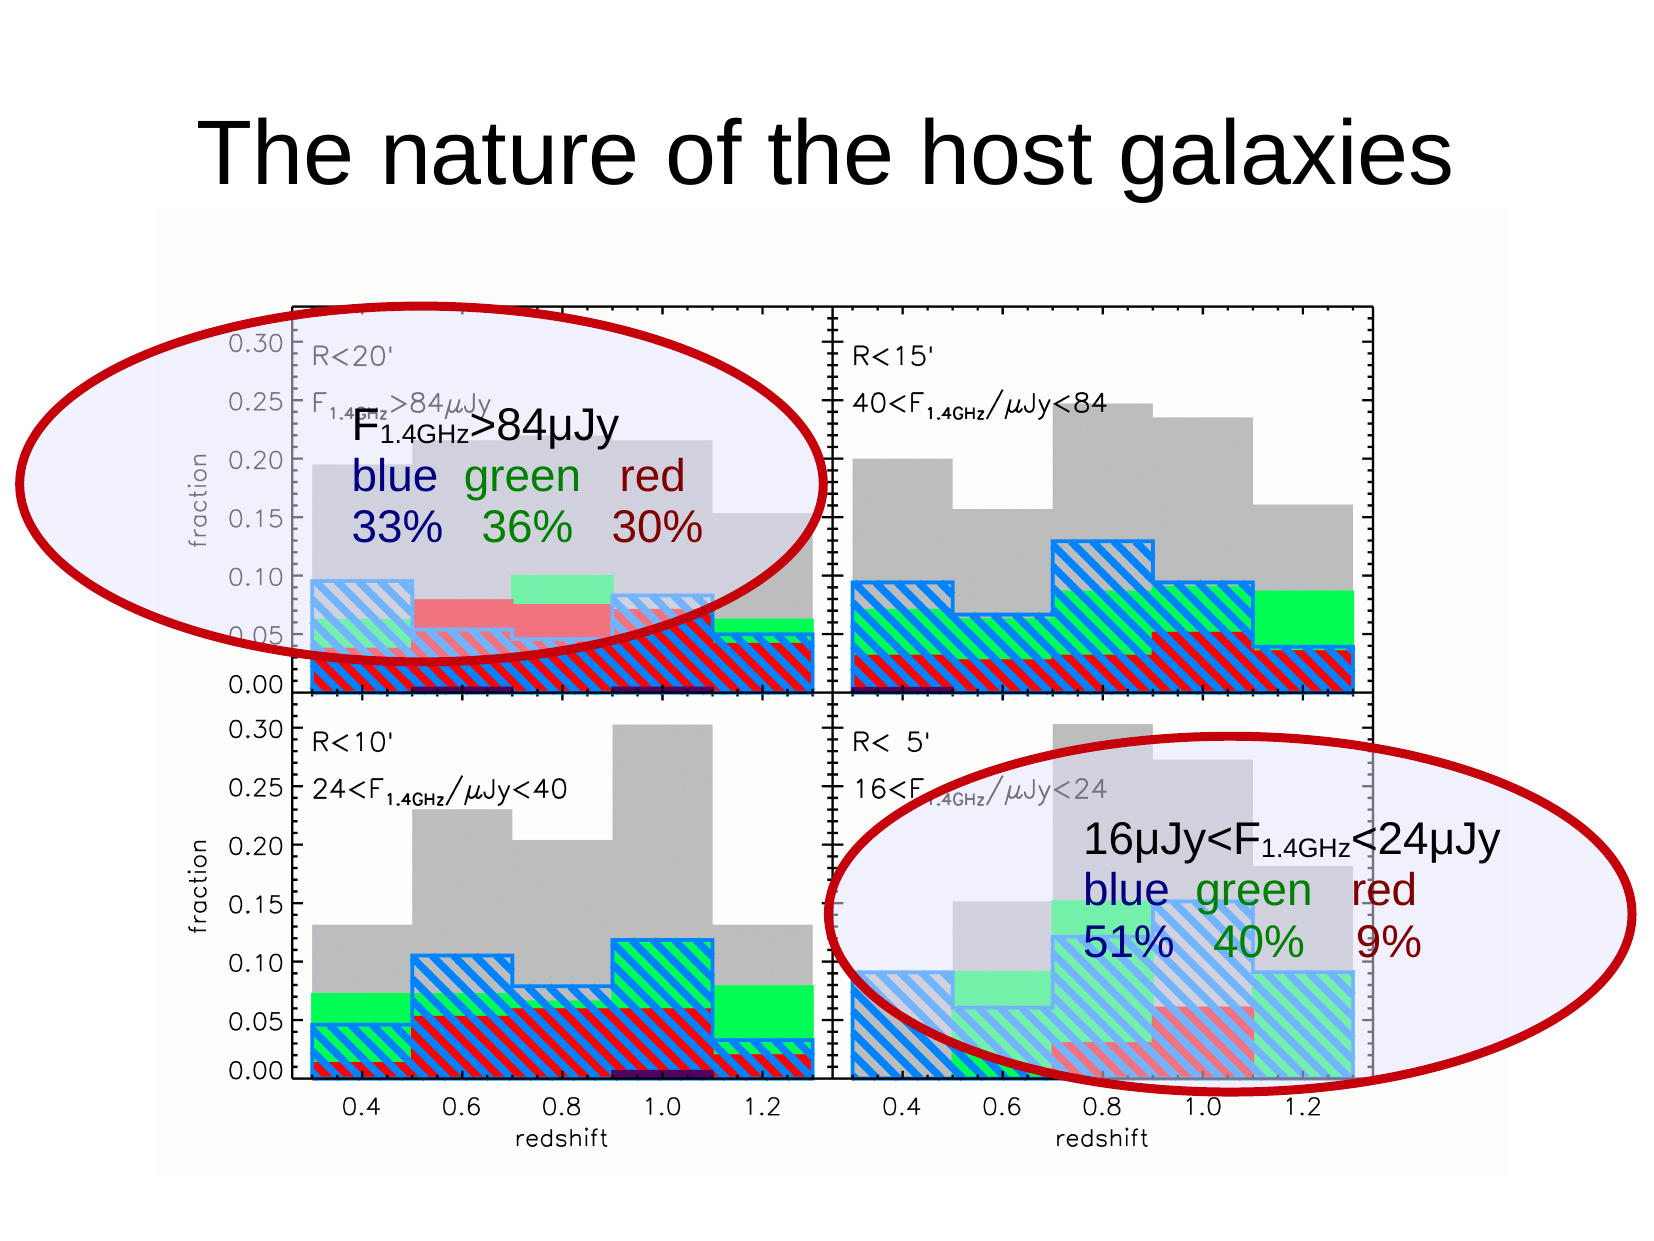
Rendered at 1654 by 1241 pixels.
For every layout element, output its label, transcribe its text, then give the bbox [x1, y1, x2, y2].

picture [157, 257, 1508, 1175]
text_box [19, 306, 824, 662]
text_box 16μJy<F1.4GHz<24μJy blue green red 51% 40% 9% [1068, 780, 1517, 964]
text_box [828, 736, 1633, 1093]
text_box F1.4GHz>84μJy blue green red 33% 36% 30% [336, 365, 719, 550]
title The nature of the host galaxies [82, 49, 1571, 257]
